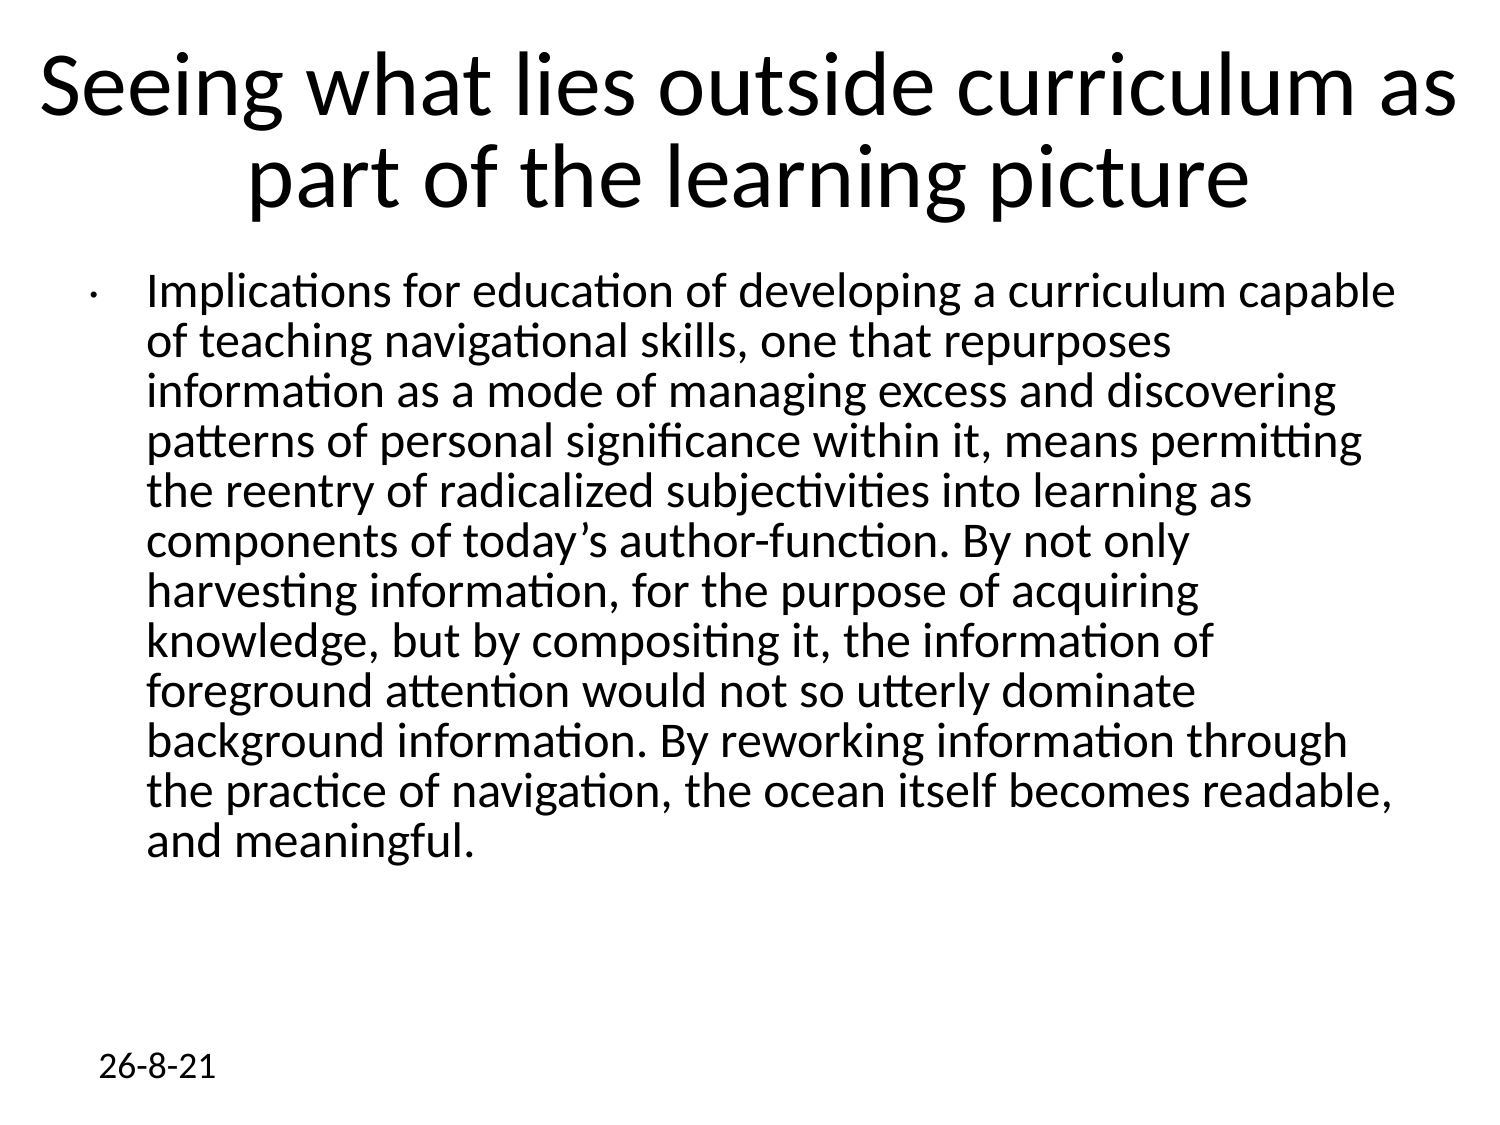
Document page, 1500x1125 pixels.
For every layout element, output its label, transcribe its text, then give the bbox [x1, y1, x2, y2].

list Implications for education of developing a curriculum capable of teaching navigational skills, one that repurposes information as a mode of managing excess and discovering patterns of personal significance within it, means permitting the reentry of radicalized subjectivities into learning as components of today’s author-function. By not only harvesting information, for the purpose of acquiring knowledge, but by compositing it, the information of foreground attention would not so utterly dominate background information. By reworking information through the practice of navigation, the ocean itself becomes readable, and meaningful. [75, 262, 1425, 1005]
title Seeing what lies outside curriculum as part of the learning picture [0, 45, 1500, 233]
